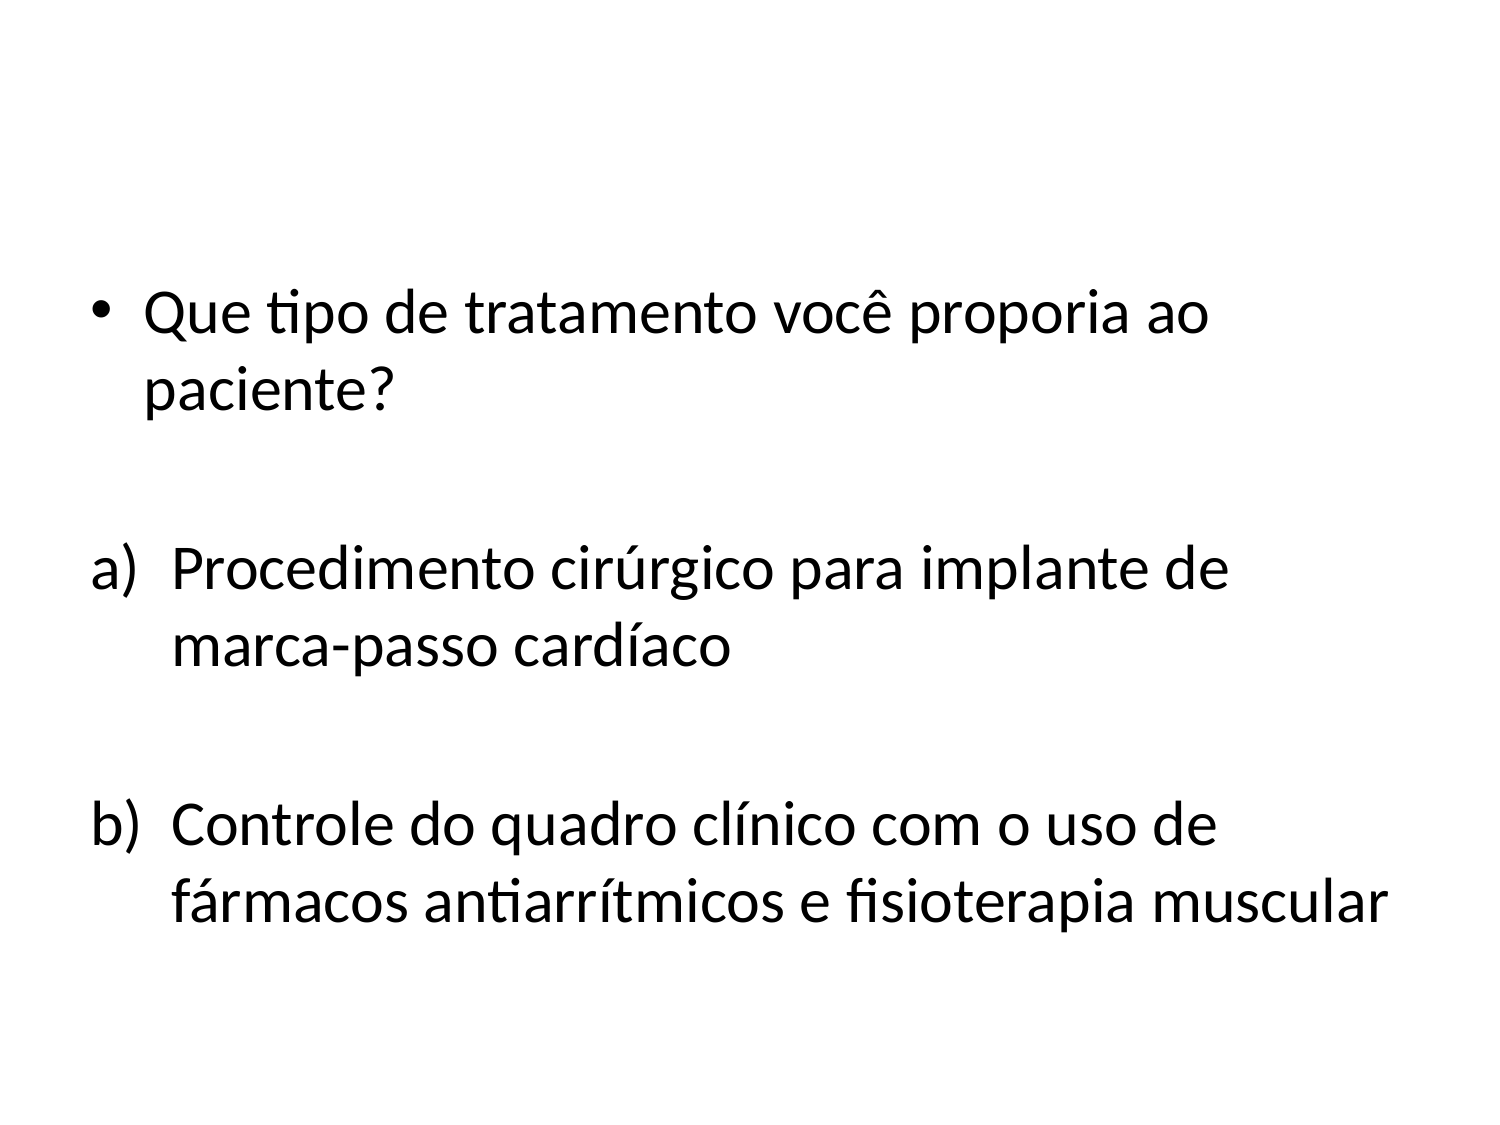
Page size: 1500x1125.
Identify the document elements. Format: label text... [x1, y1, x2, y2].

list Que tipo de tratamento você proporia ao paciente? Procedimento cirúrgico para implante de marca-passo cardíaco Controle do quadro clínico com o uso de fármacos antiarrítmicos e fisioterapia muscular [75, 262, 1425, 1005]
